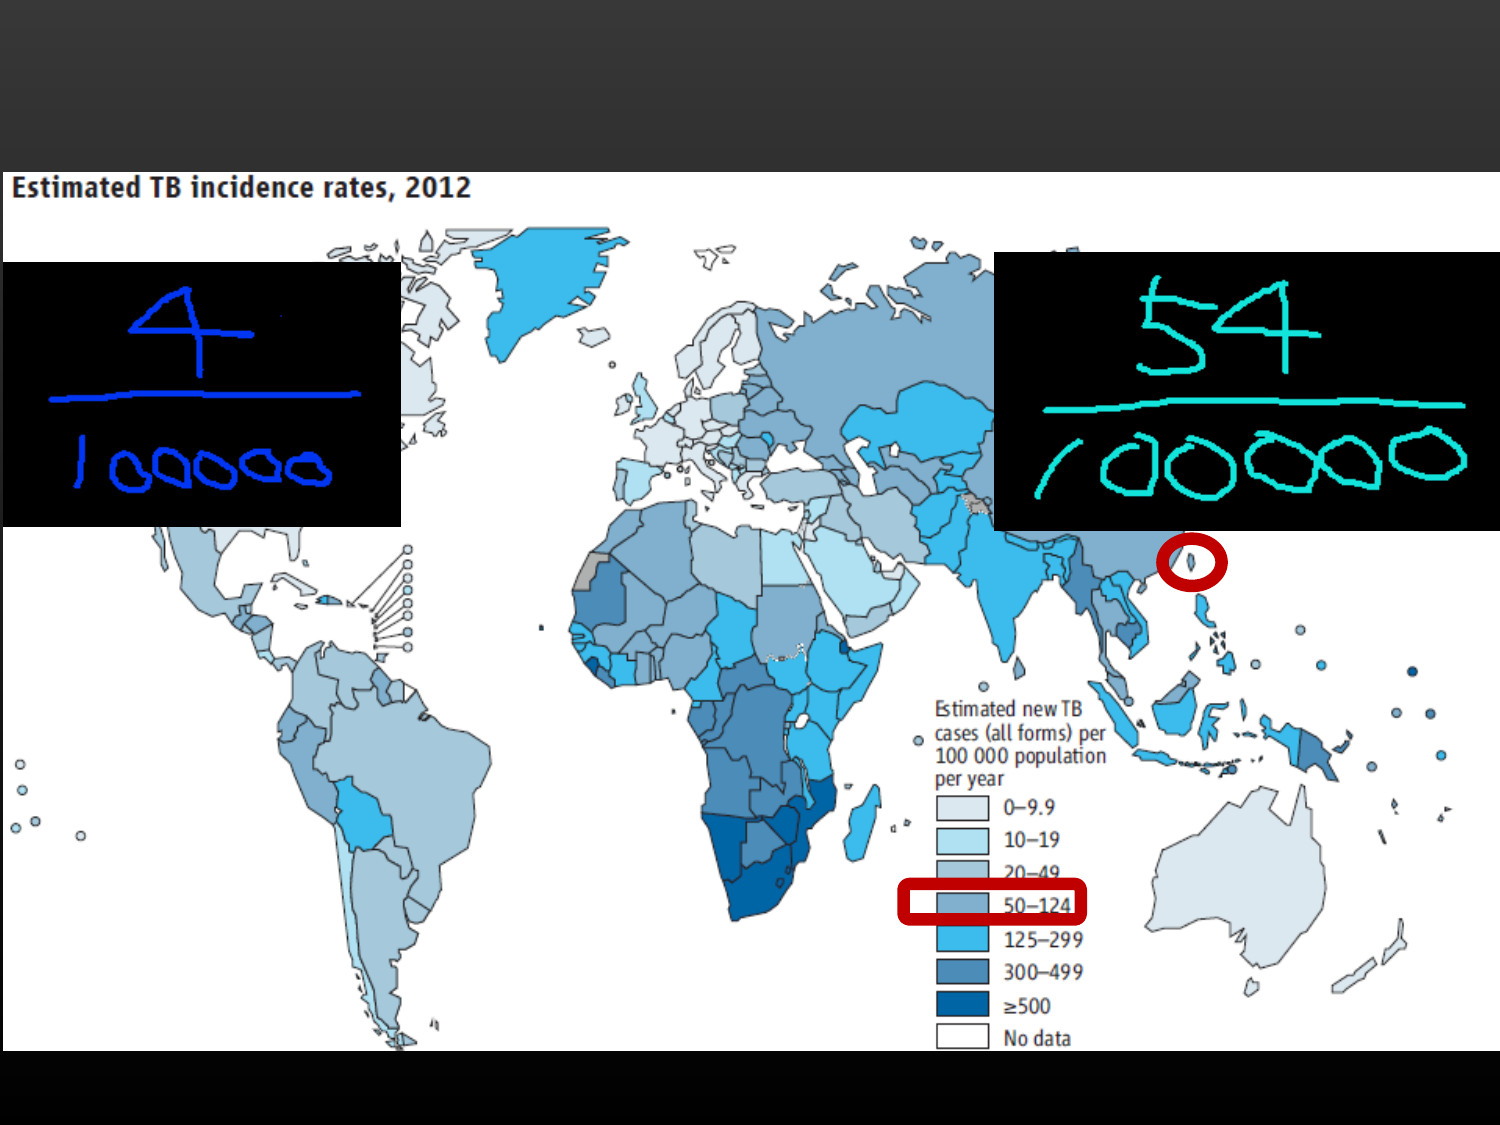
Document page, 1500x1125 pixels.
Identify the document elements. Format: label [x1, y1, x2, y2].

picture [3, 172, 1500, 1052]
